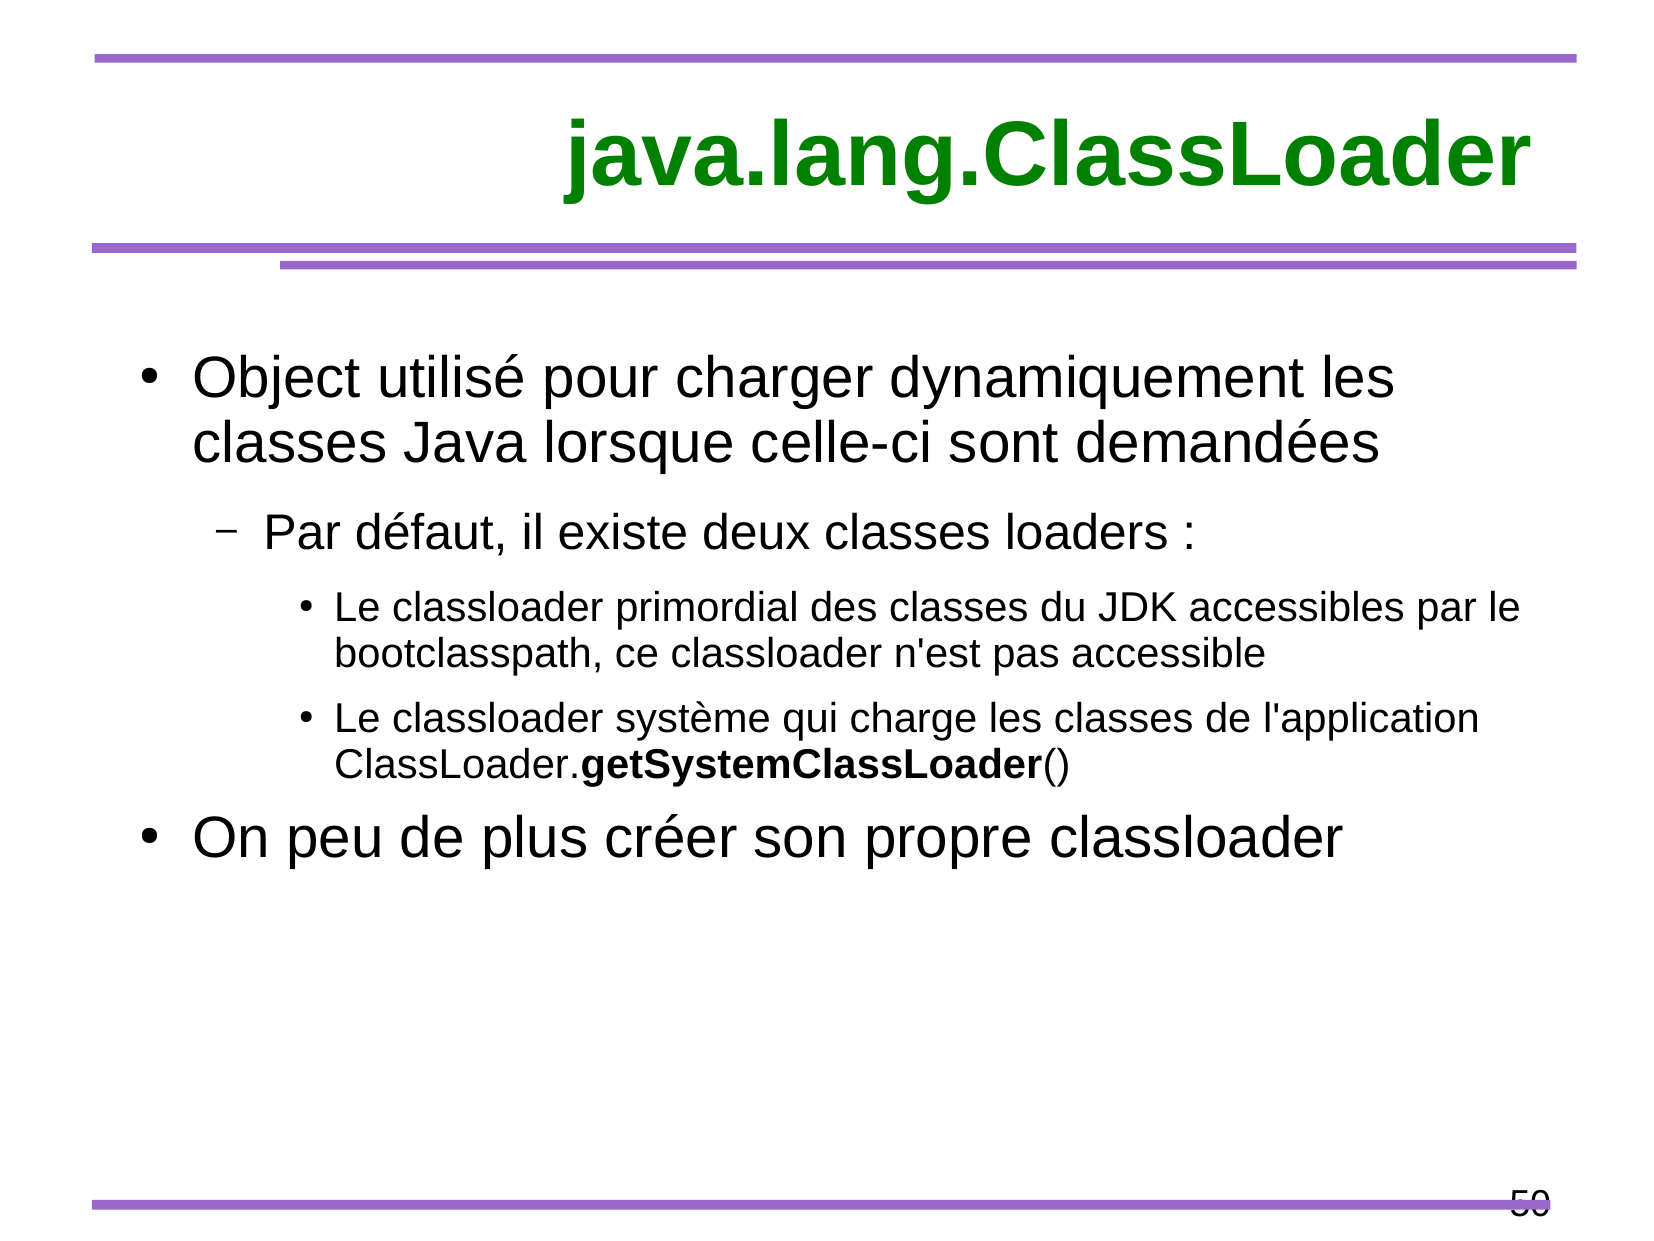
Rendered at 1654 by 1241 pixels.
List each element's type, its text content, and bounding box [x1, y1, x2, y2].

list Object utilisé pour charger dynamiquement les classes Java lorsque celle-ci sont demandées Par défaut, il existe deux classes loaders : Le classloader primordial des classes du JDK accessibles par le bootclasspath, ce classloader n'est pas accessible Le classloader système qui charge les classes de l'application ClassLoader.getSystemClassLoader() On peu de plus créer son propre classloader [121, 344, 1534, 1127]
title java.lang.ClassLoader [121, 49, 1534, 257]
